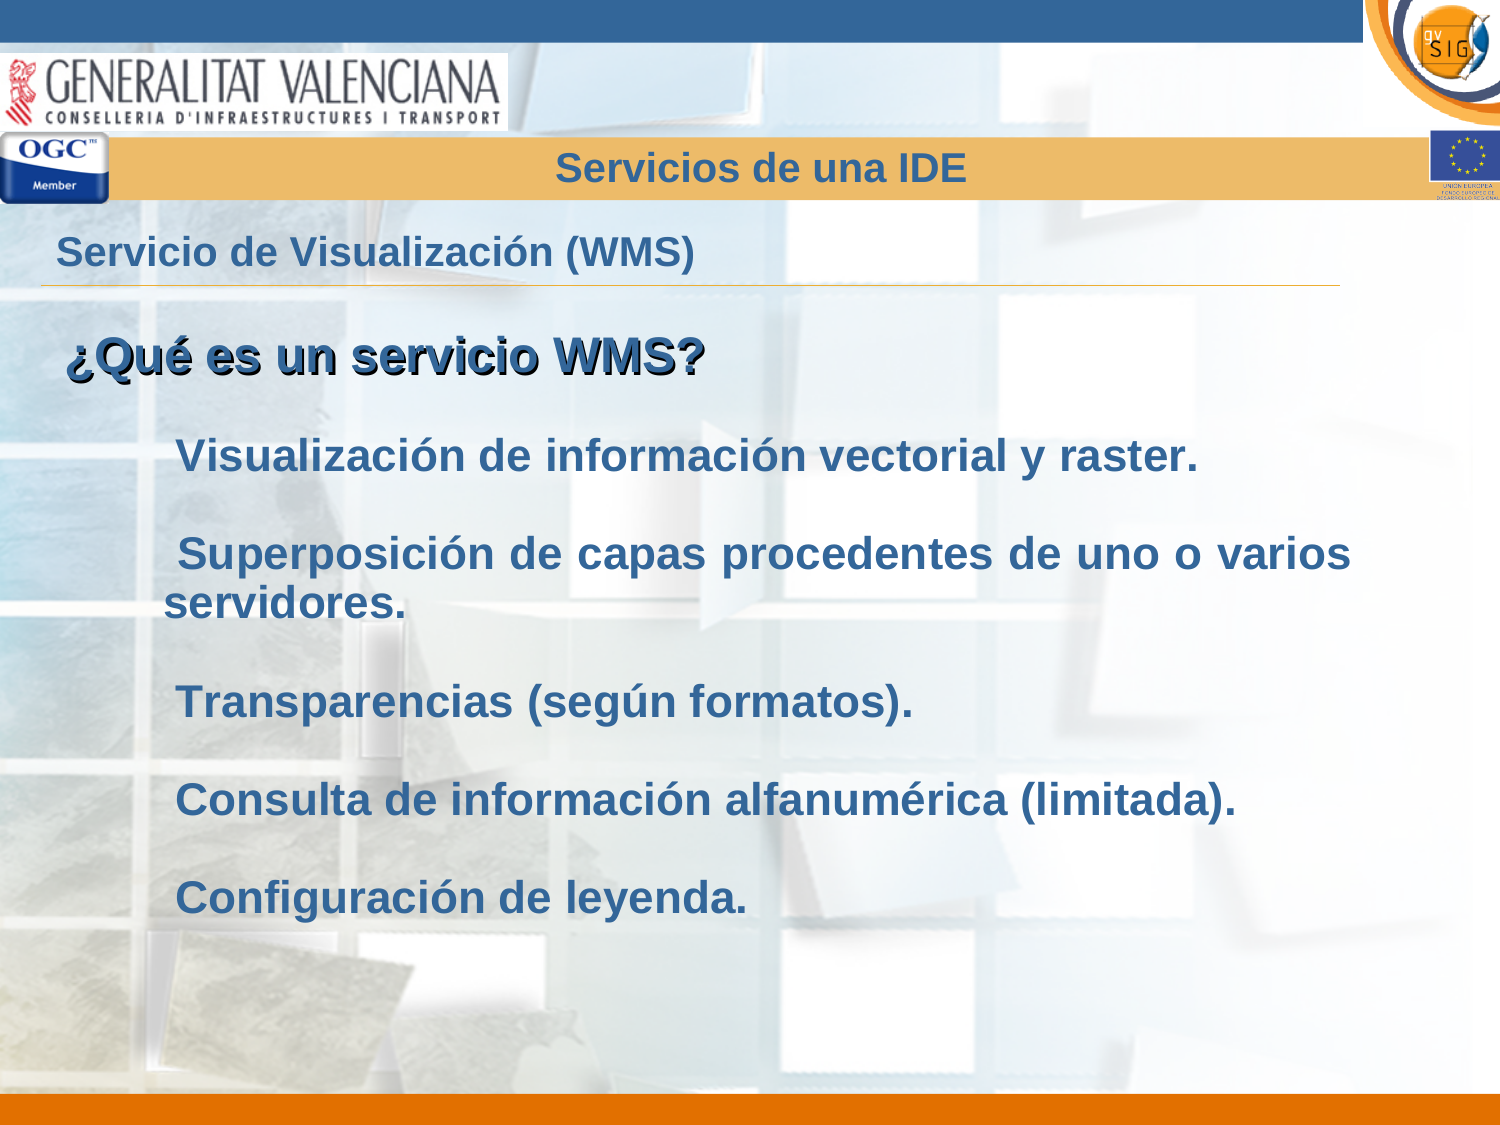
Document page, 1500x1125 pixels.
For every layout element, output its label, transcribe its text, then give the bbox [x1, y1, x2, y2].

picture [0, 132, 109, 204]
picture [0, 53, 508, 131]
picture [1363, 0, 1500, 127]
text_box Servicios de una IDE [145, 146, 1389, 202]
picture [1429, 129, 1500, 200]
text_box ¿Qué es un servicio WMS? [49, 322, 1021, 395]
text_box Servicio de Visualización (WMS) [41, 222, 1197, 286]
text_box Visualización de información vectorial y raster. Superposición de capas procedentes de uno o varios servidores. Transparencias (según formatos). Consulta de información alfanumérica (limitada). Configuración de leyenda. [148, 424, 1430, 984]
